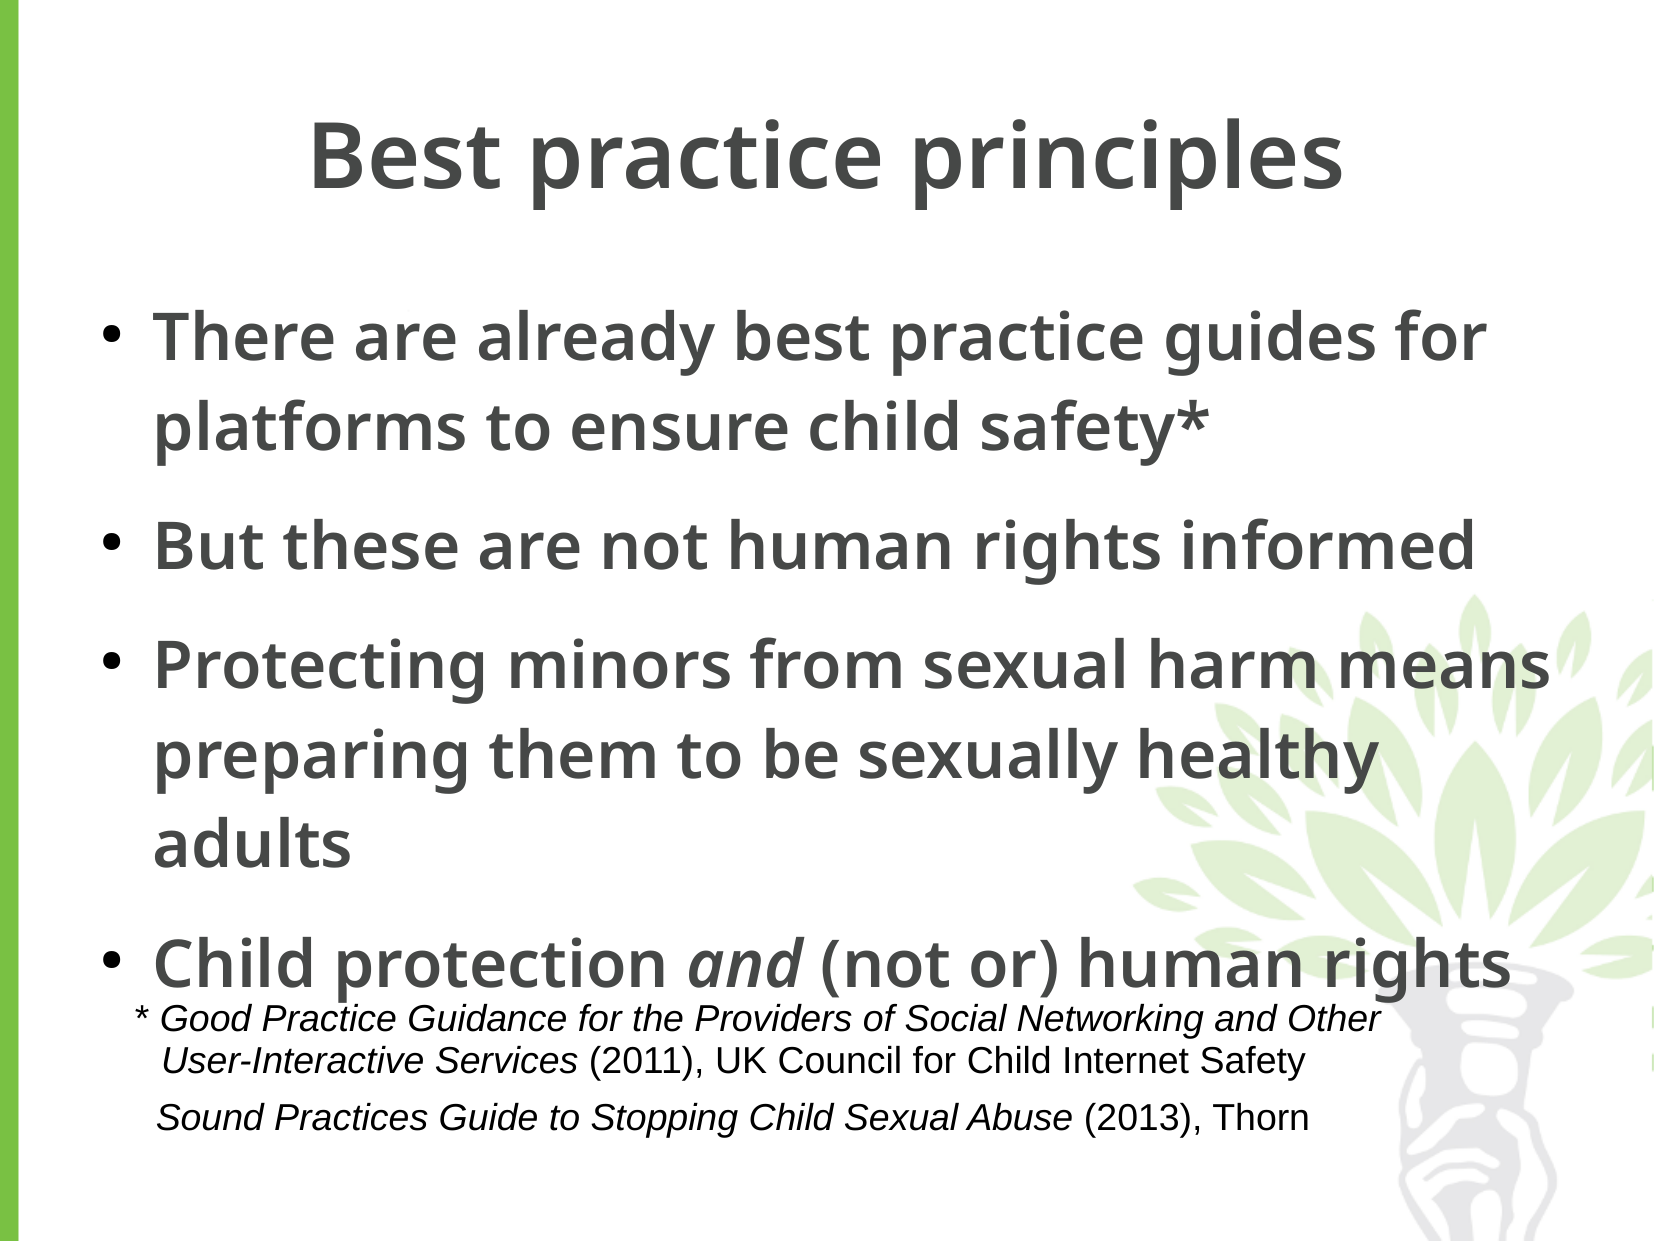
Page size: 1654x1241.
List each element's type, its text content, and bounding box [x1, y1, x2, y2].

text_box * Good Practice Guidance for the Providers of Social Networking and Other User-Interactive Services (2011), UK Council for Child Internet Safety Sound Practices Guide to Stopping Child Sexual Abuse (2013), Thorn [120, 1010, 1426, 1146]
picture [0, 0, 1654, 1241]
title Best practice principles [82, 49, 1571, 257]
list There are already best practice guides for platforms to ensure child safety* But these are not human rights informed Protecting minors from sexual harm means preparing them to be sexually healthy adults Child protection and (not or) human rights [82, 290, 1571, 1010]
